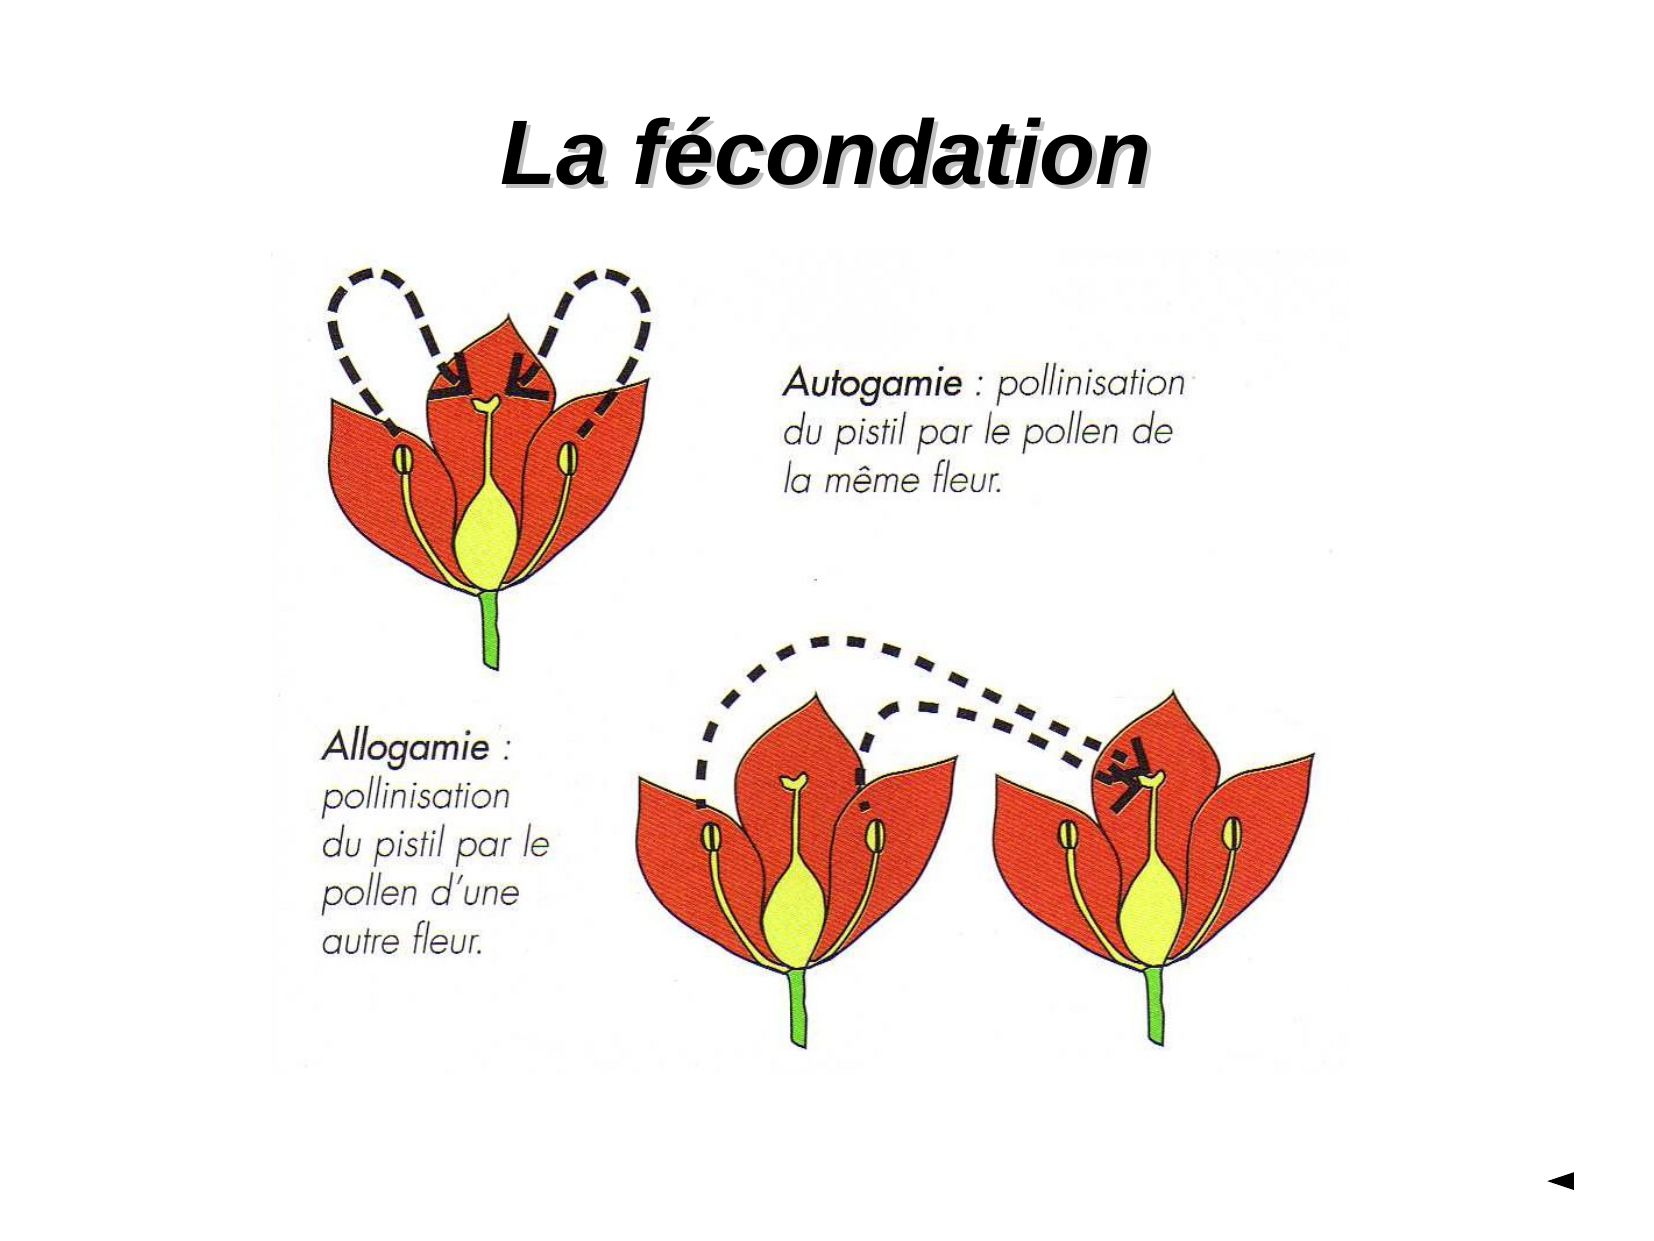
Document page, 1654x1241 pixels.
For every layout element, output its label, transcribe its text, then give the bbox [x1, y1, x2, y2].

picture [271, 249, 1349, 1075]
title La fécondation [82, 49, 1571, 257]
